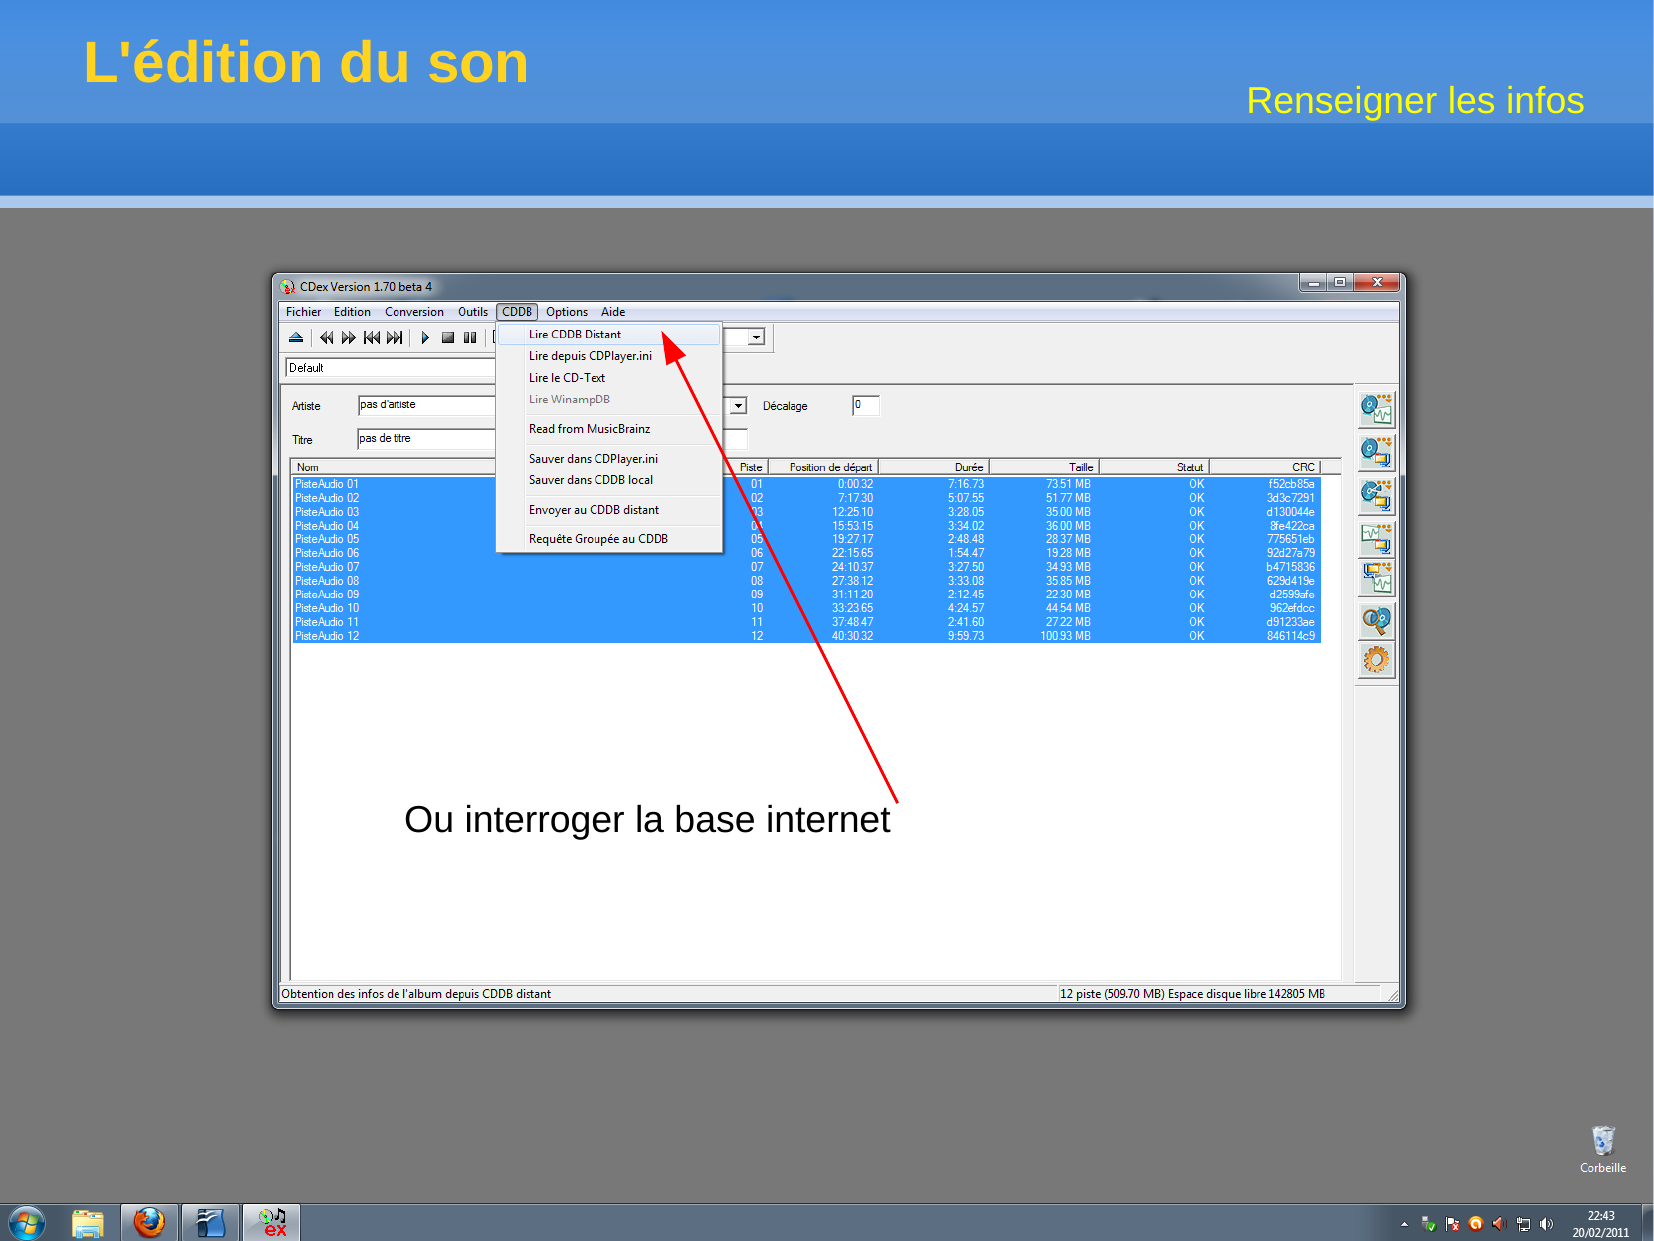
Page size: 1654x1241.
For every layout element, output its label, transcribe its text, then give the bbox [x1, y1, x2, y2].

picture [0, 0, 1654, 206]
picture [0, 208, 1654, 1241]
text_box Ou interroger la base internet [389, 791, 906, 849]
text_box Renseigner les infos [1210, 29, 1654, 129]
title L'édition du son [6, 17, 609, 107]
